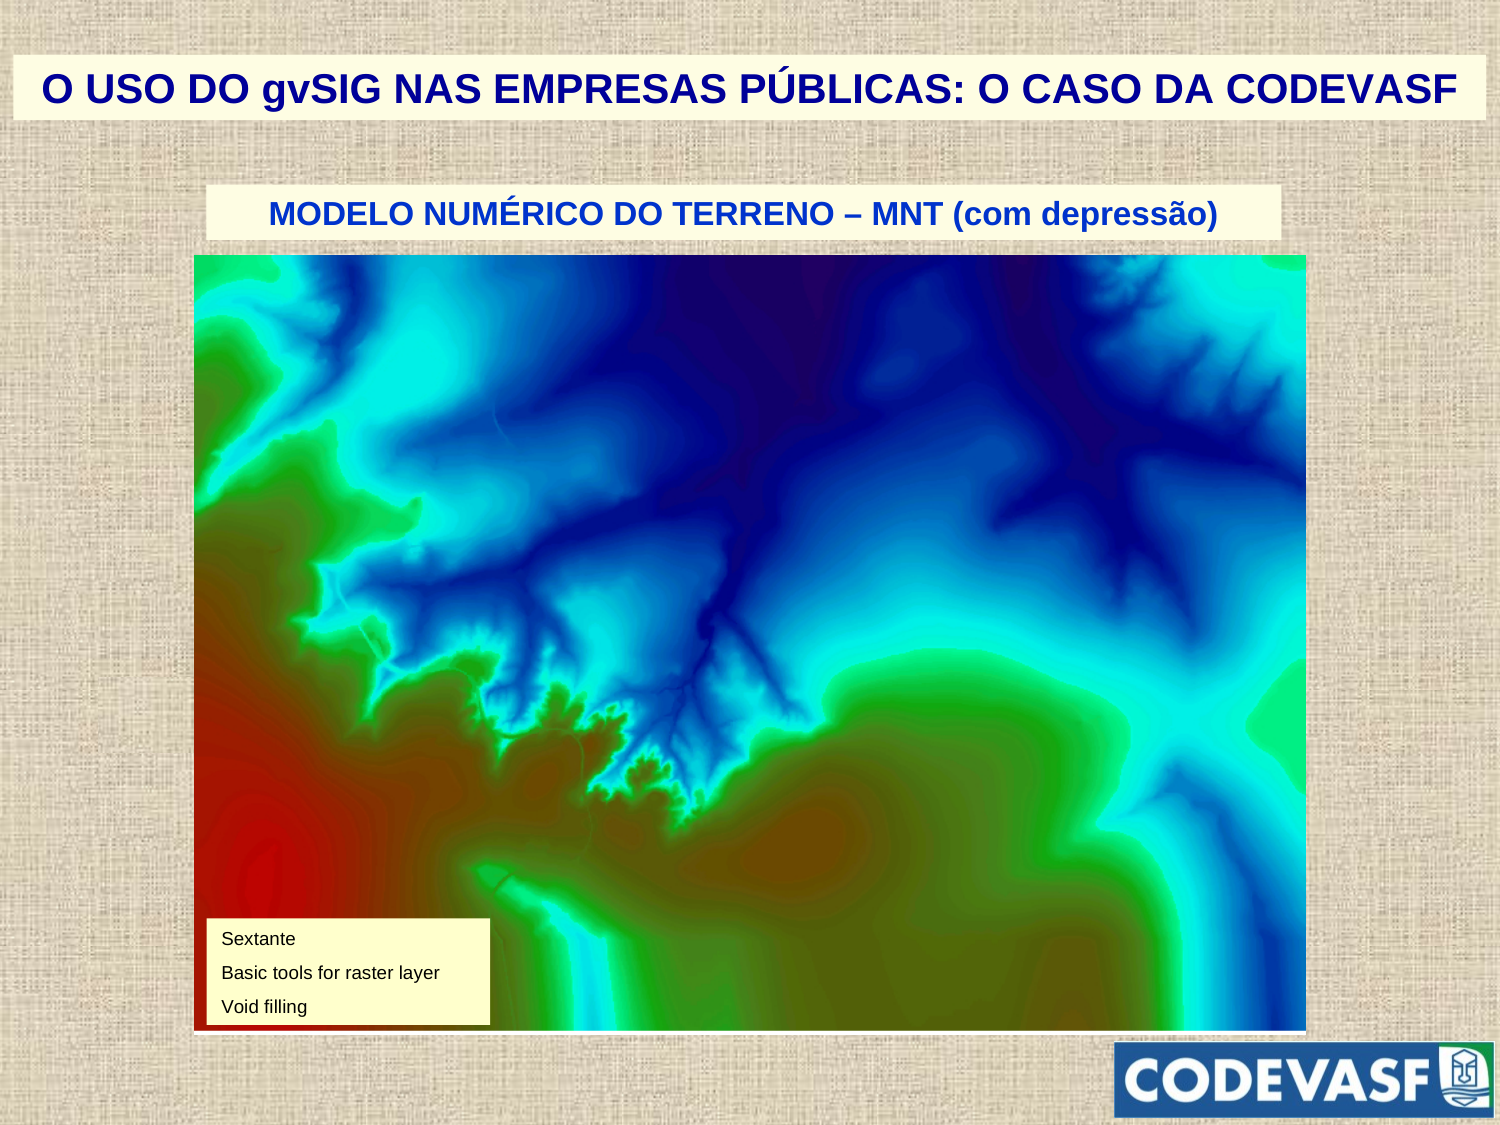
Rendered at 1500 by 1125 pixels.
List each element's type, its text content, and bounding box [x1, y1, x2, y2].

picture [0, 0, 1500, 1125]
text_box Sextante Basic tools for raster layer Void filling [206, 918, 491, 1025]
text_box MODELO NUMÉRICO DO TERRENO – MNT (com depressão) [206, 184, 1282, 240]
text_box O USO DO gvSIG NAS EMPRESAS PÚBLICAS: O CASO DA CODEVASF [13, 54, 1487, 121]
